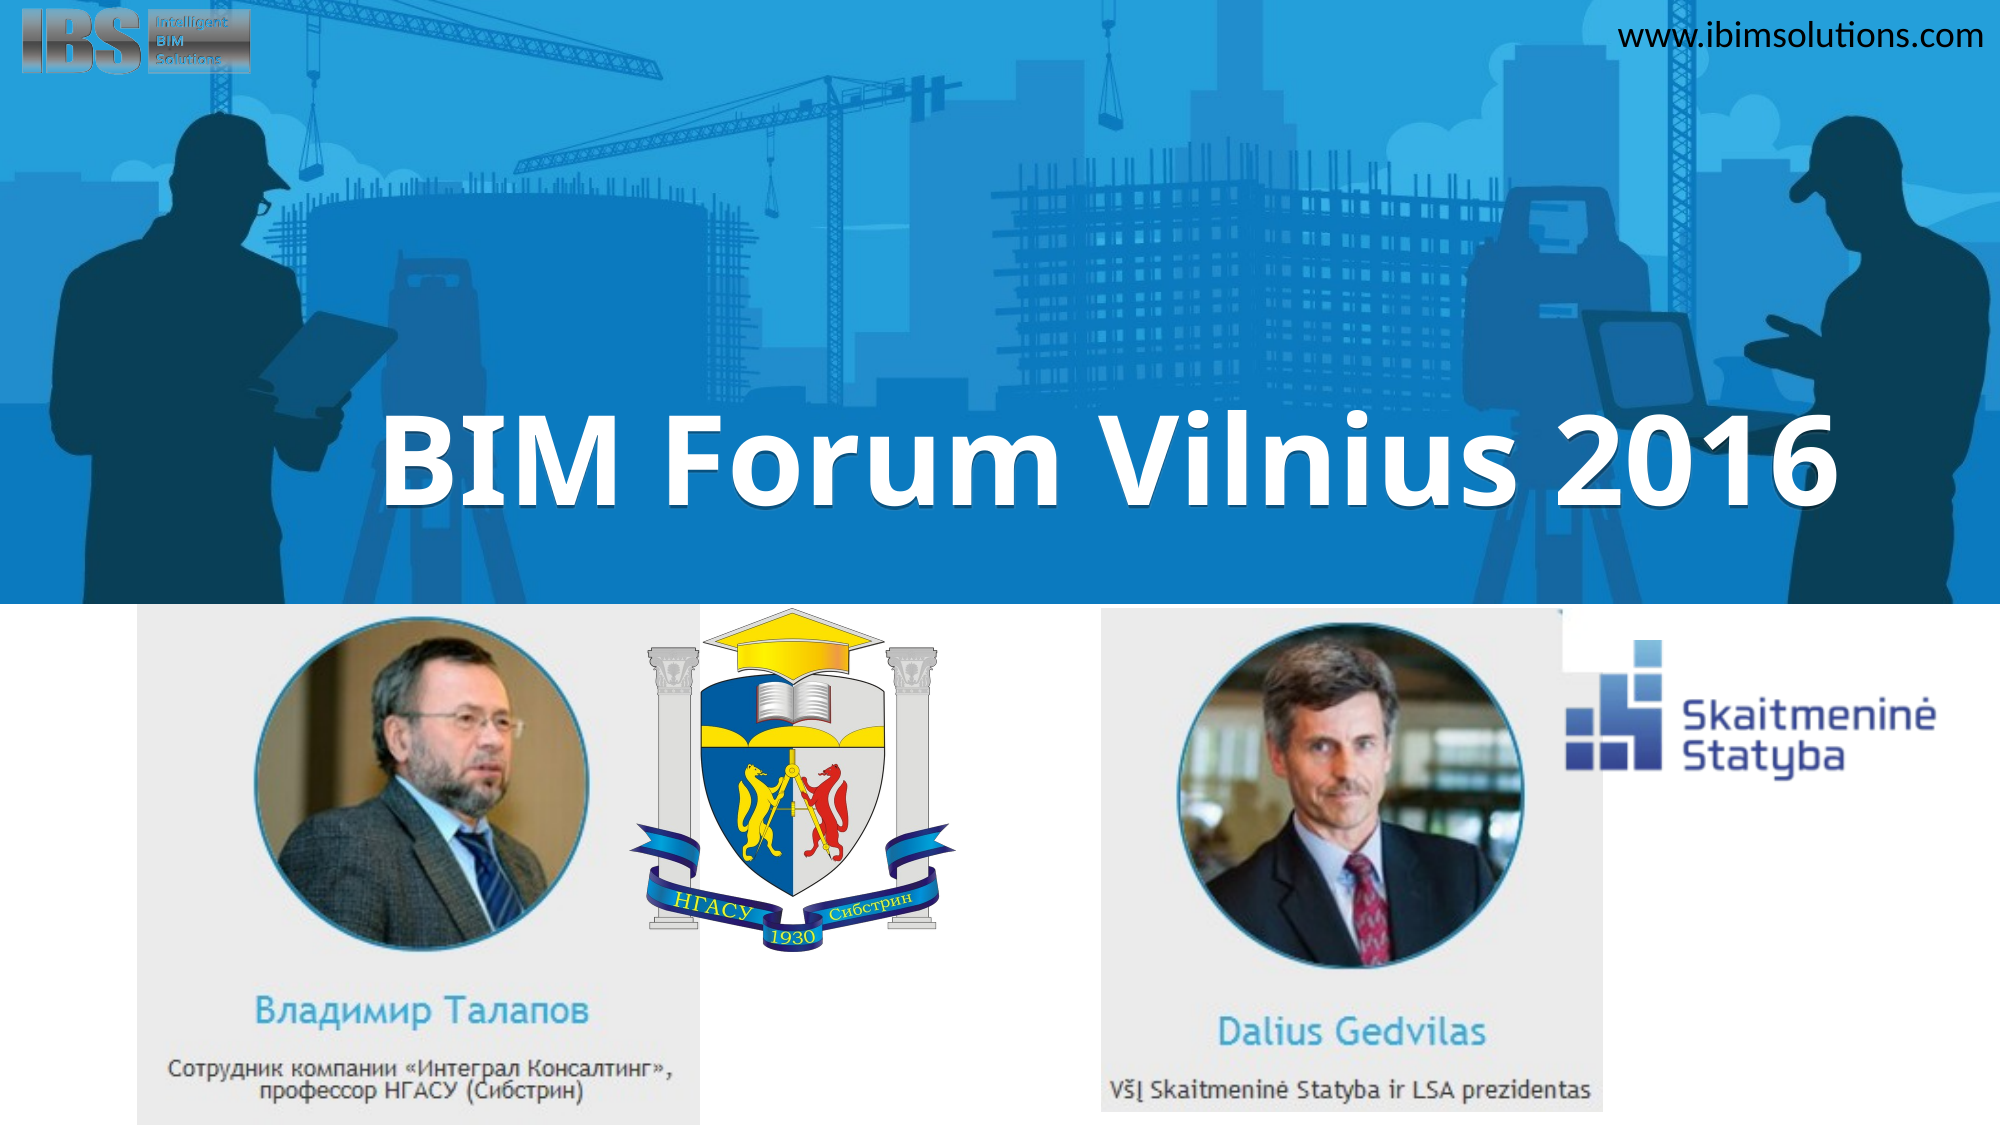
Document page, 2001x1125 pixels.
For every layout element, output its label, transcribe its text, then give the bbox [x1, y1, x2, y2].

picture [1841, 283, 1852, 291]
picture [1772, 319, 1782, 326]
text_box www.ibimsolutions.com [1602, 2, 2000, 66]
picture [0, 0, 2000, 1125]
text_box BIM Forum Vilnius 2016 [360, 384, 1861, 540]
picture [1101, 608, 1944, 1112]
